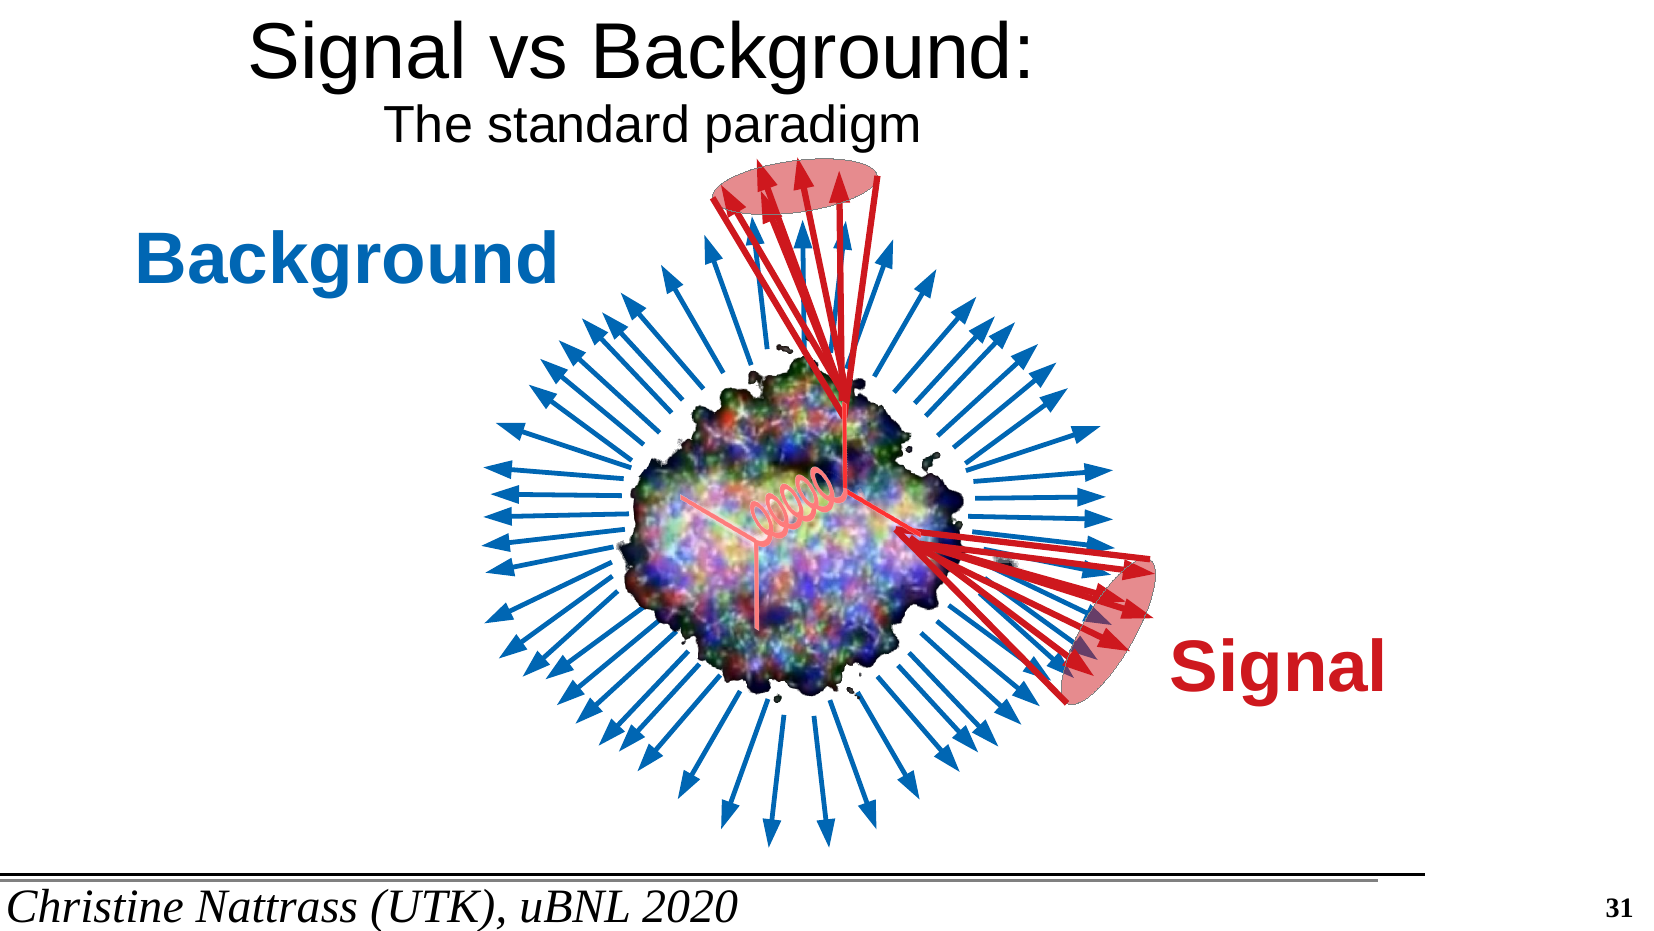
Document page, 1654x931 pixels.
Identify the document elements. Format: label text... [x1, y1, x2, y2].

picture [971, 578, 1053, 640]
title Signal vs Background: The standard paradigm [0, 0, 1306, 169]
text_box Background [120, 210, 586, 313]
text_box Signal [1155, 618, 1536, 722]
picture [804, 318, 817, 340]
text_box [712, 158, 878, 215]
text_box [1061, 560, 1156, 705]
picture [581, 318, 1053, 733]
